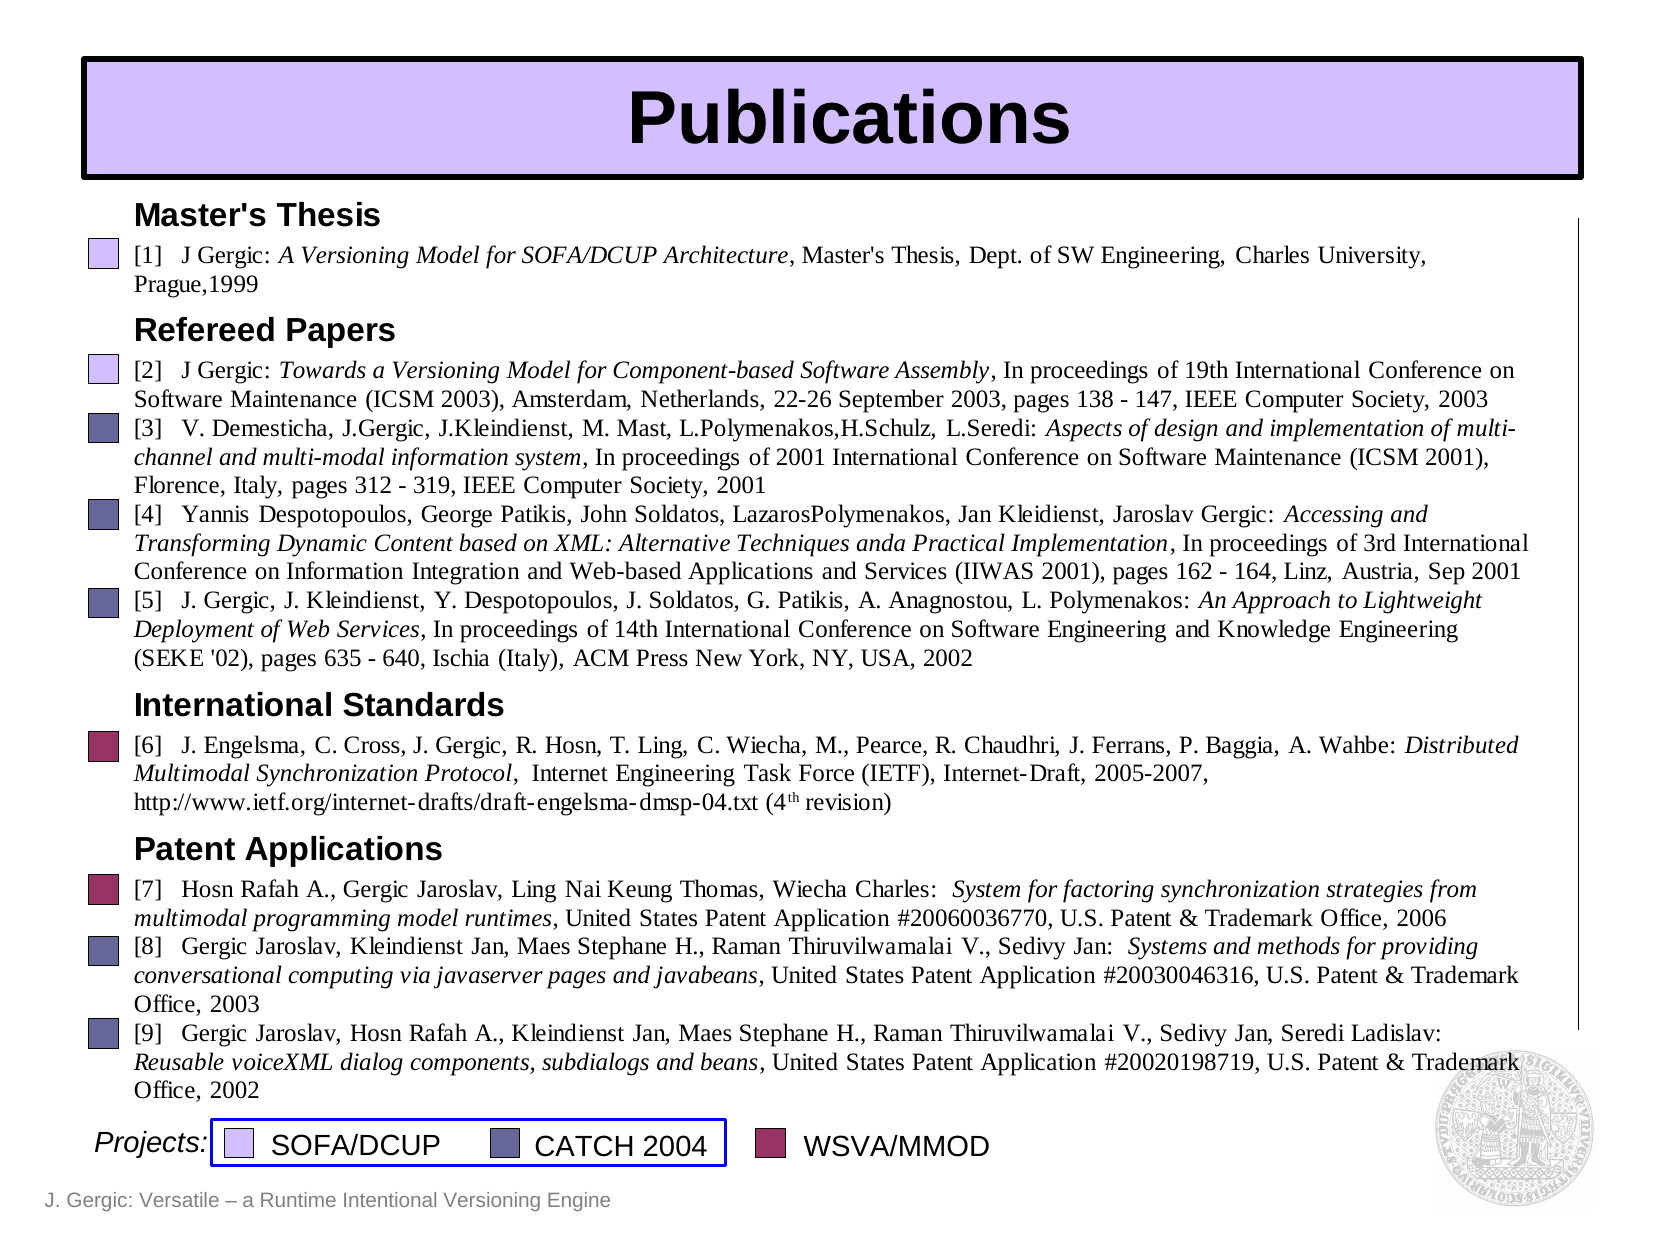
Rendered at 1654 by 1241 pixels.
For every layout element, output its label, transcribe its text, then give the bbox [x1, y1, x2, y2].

text_box SOFA/DCUP [280, 1121, 457, 1164]
text_box [88, 731, 119, 762]
text_box [755, 1128, 786, 1158]
text_box [88, 499, 119, 530]
text_box [88, 874, 119, 905]
text_box CATCH 2004 [519, 1122, 723, 1164]
text_box [88, 354, 119, 384]
picture [1432, 1048, 1595, 1211]
text_box [88, 588, 119, 618]
title Publications [84, 58, 1582, 178]
text_box Projects: [79, 1118, 210, 1167]
chart [132, 195, 1536, 1123]
text_box WSVA/MMOD [788, 1122, 1006, 1170]
text_box [490, 1128, 519, 1158]
text_box [88, 1018, 119, 1049]
text_box [88, 413, 119, 443]
text_box [88, 238, 119, 269]
text_box [88, 936, 119, 966]
text_box Projects: [213, 1121, 280, 1164]
